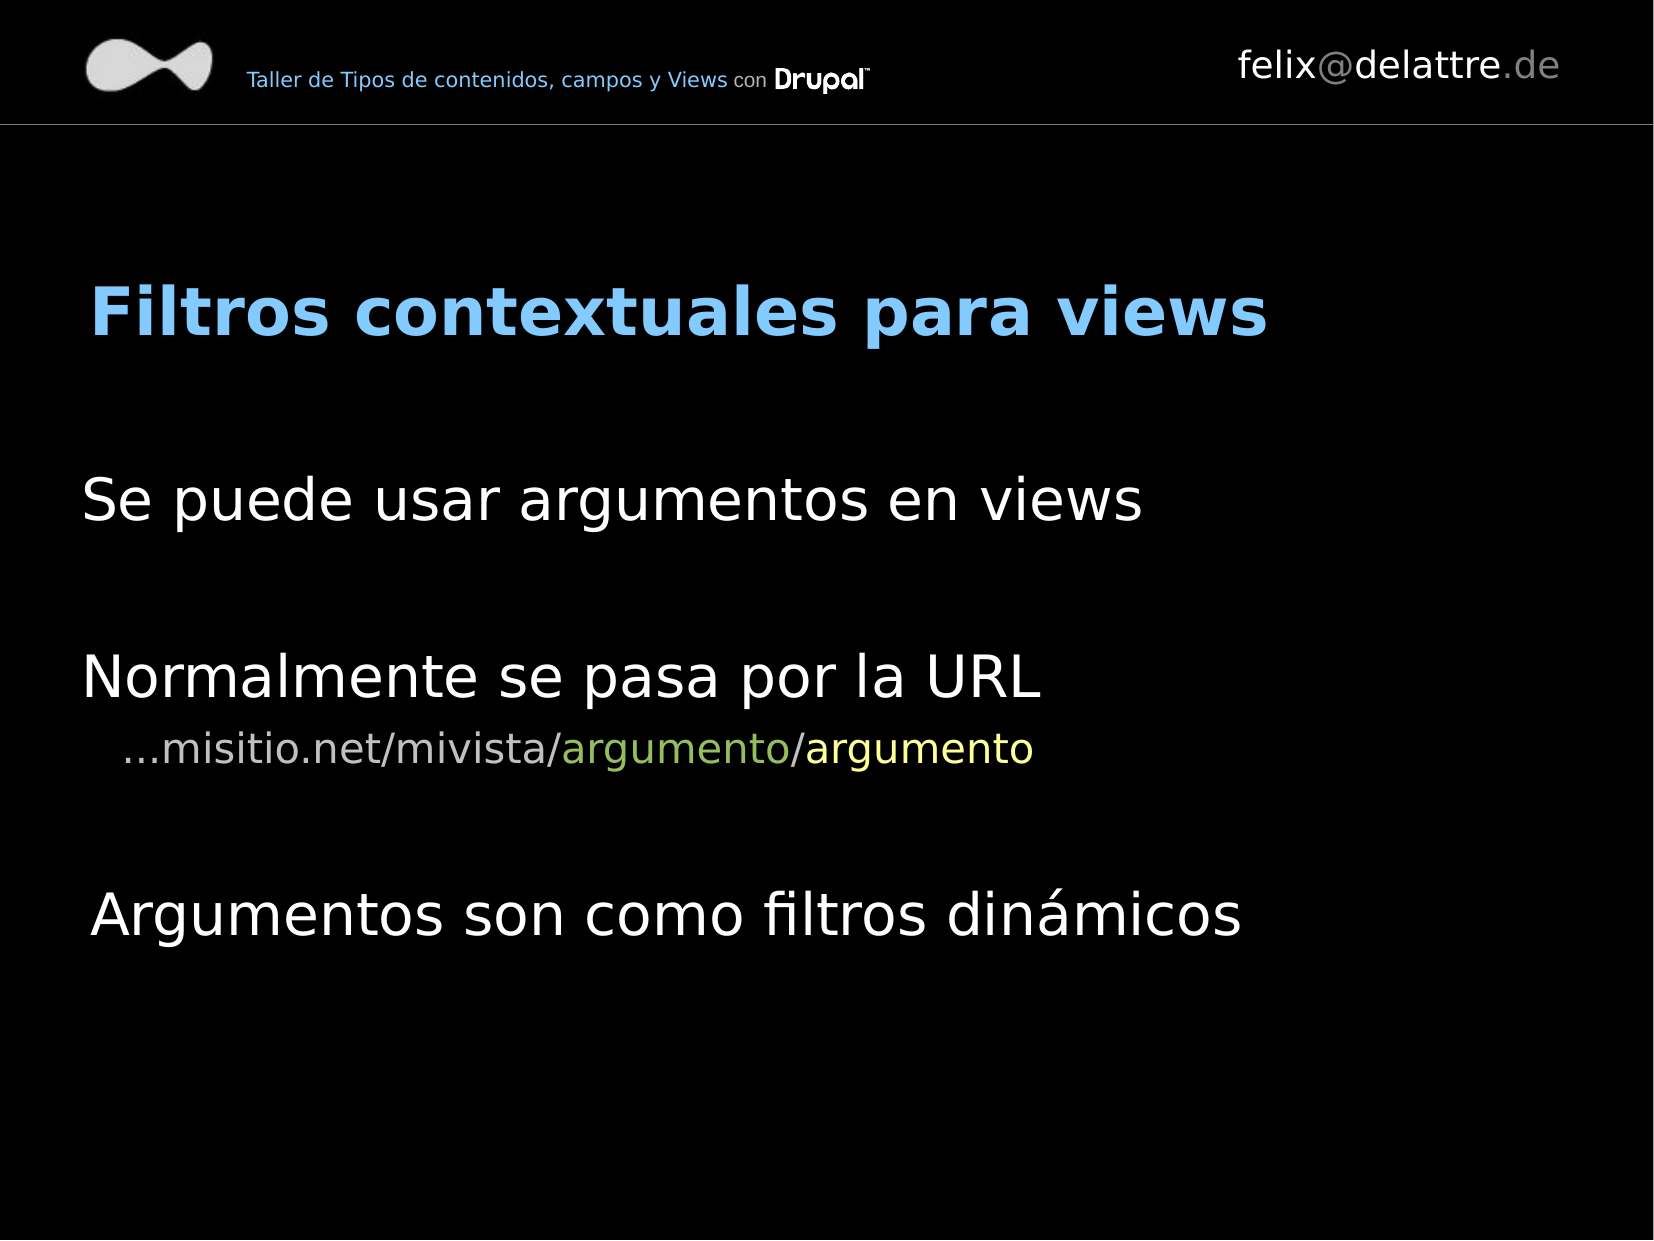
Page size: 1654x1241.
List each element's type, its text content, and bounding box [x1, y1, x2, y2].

text_box Argumentos son como filtros dinámicos [66, 865, 1268, 1015]
text_box Normalmente se pasa por la URL [57, 627, 1066, 728]
picture [62, 31, 229, 104]
text_box ...misitio.net/mivista/argumento/argumento [106, 717, 1246, 781]
text_box Filtros contextuales para views [65, 257, 1295, 368]
text_box Se puede usar argumentos en views [57, 450, 1168, 551]
